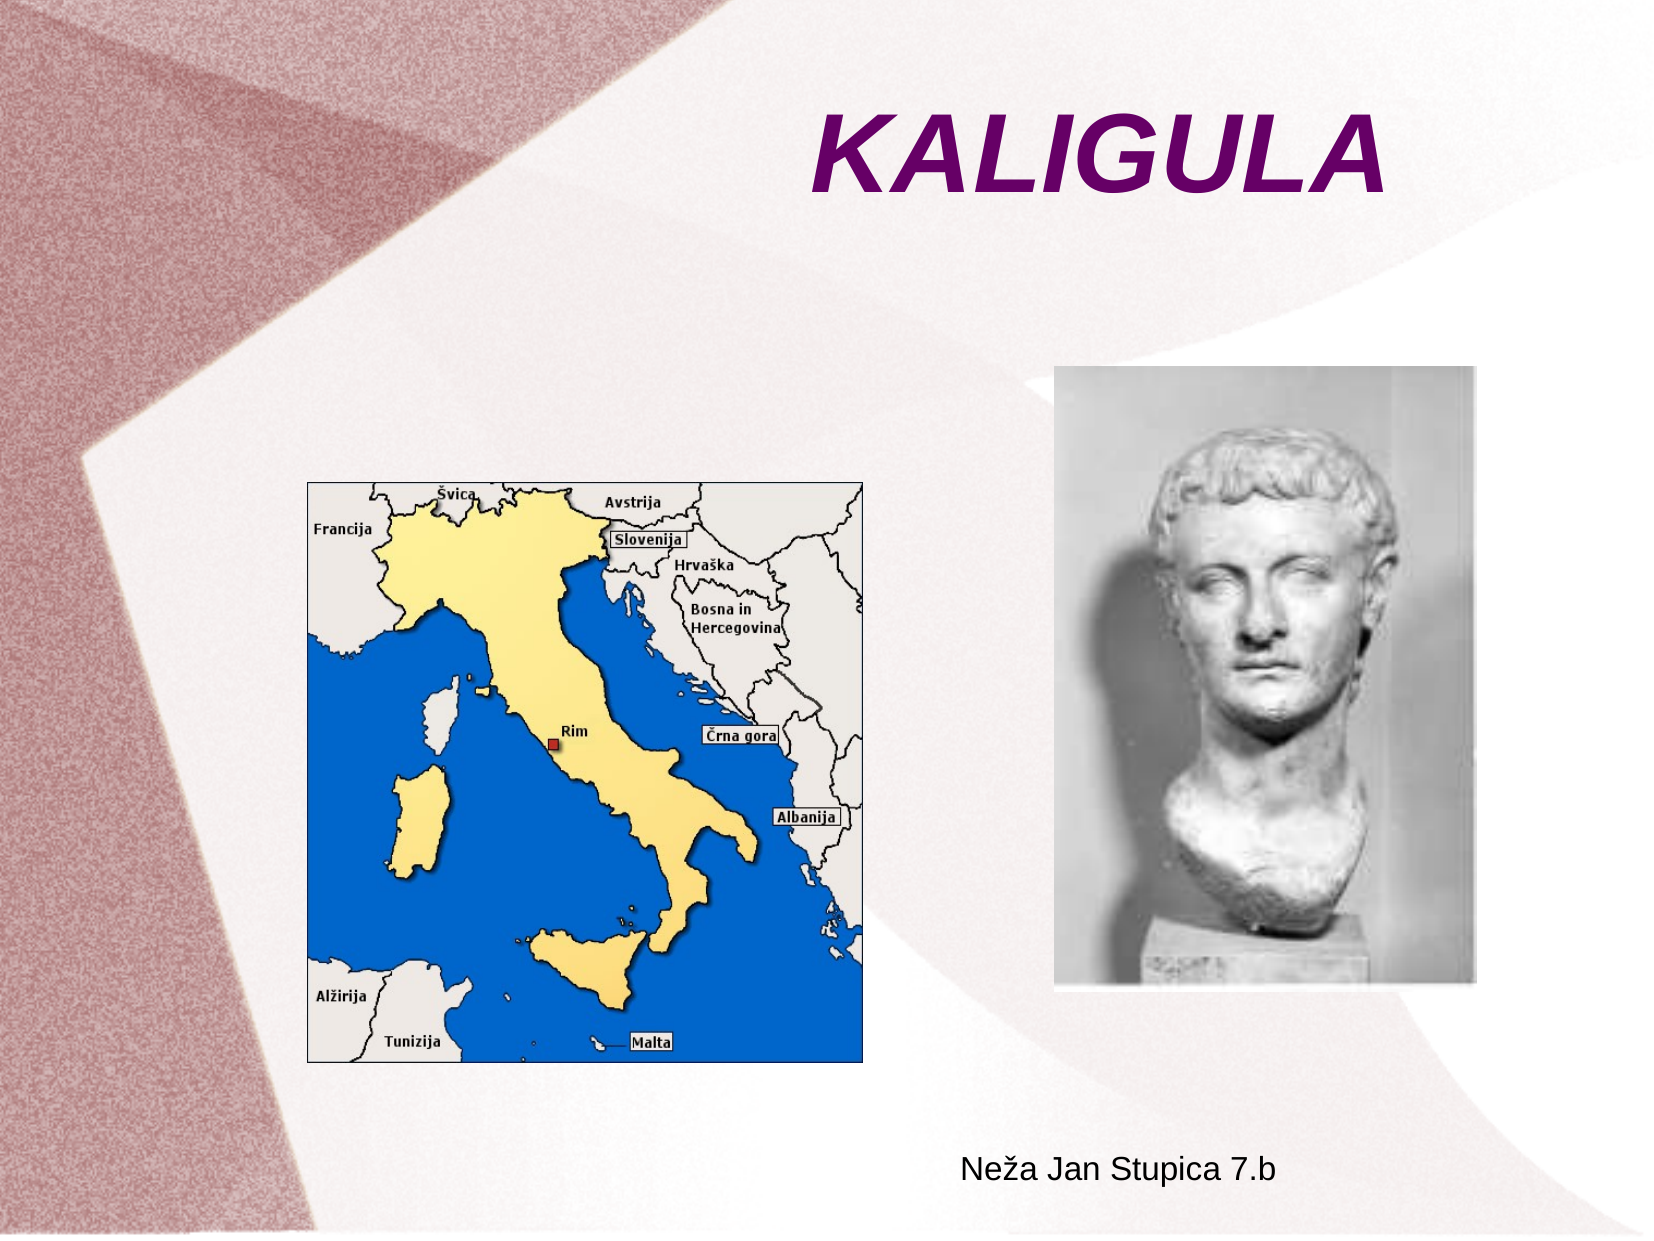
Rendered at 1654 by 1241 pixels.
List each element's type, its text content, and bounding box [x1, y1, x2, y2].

subtitle Neža Jan Stupica 7.b [324, 14, 1601, 1192]
picture [0, 0, 1654, 1241]
title KALIGULA [1601, 49, 1607, 257]
